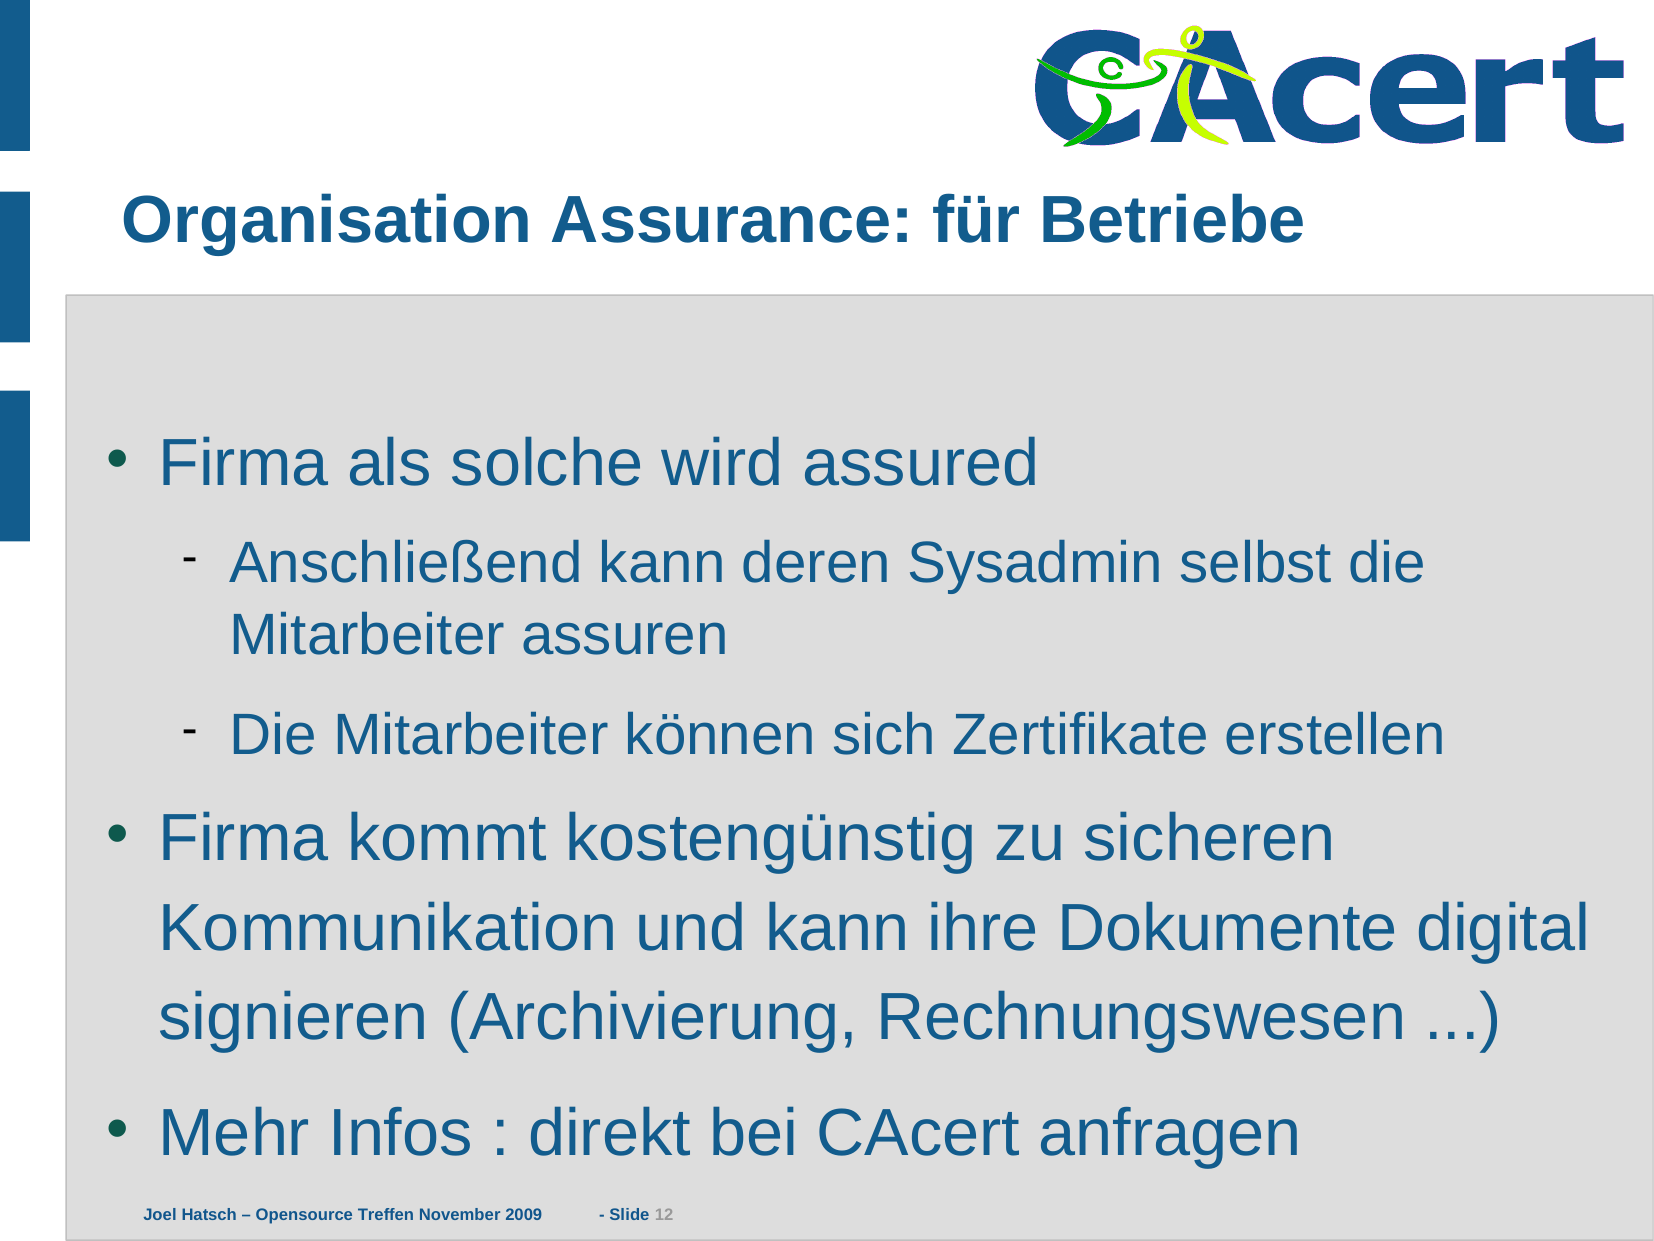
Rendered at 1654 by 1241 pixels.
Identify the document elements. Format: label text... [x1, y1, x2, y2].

list Firma als solche wird assured Anschließend kann deren Sysadmin selbst die Mitarbeiter assuren Die Mitarbeiter können sich Zertifikate erstellen Firma kommt kostengünstig zu sicheren Kommunikation und kann ihre Dokumente digital signieren (Archivierung, Rechnungswesen ...) Mehr Infos : direkt bei CAcert anfragen [89, 383, 1625, 1206]
title Organisation Assurance: für Betriebe [121, 122, 1533, 275]
picture [1033, 24, 1625, 148]
